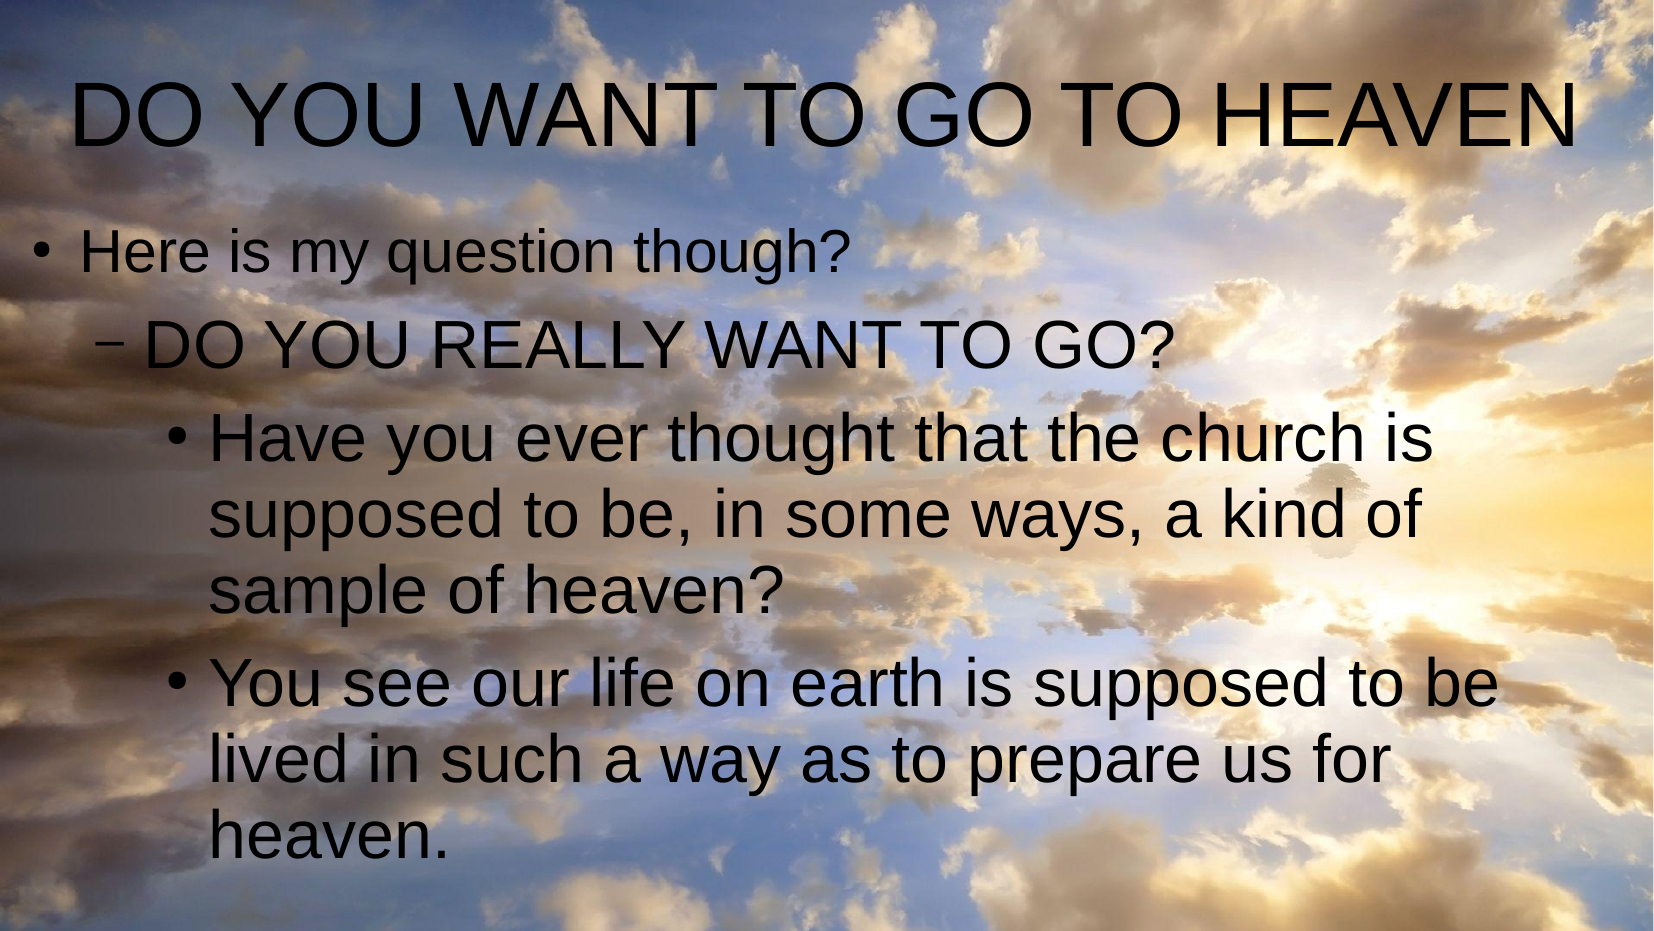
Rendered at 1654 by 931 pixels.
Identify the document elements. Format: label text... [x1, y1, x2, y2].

title DO YOU WANT TO GO TO HEAVEN [45, 12, 1606, 217]
list Here is my question though? DO YOU REALLY WANT TO GO? Have you ever thought that the church is supposed to be, in some ways, a kind of sample of heaven? You see our life on earth is supposed to be lived in such a way as to prepare us for heaven. [15, 217, 1651, 931]
picture [0, 0, 1654, 931]
